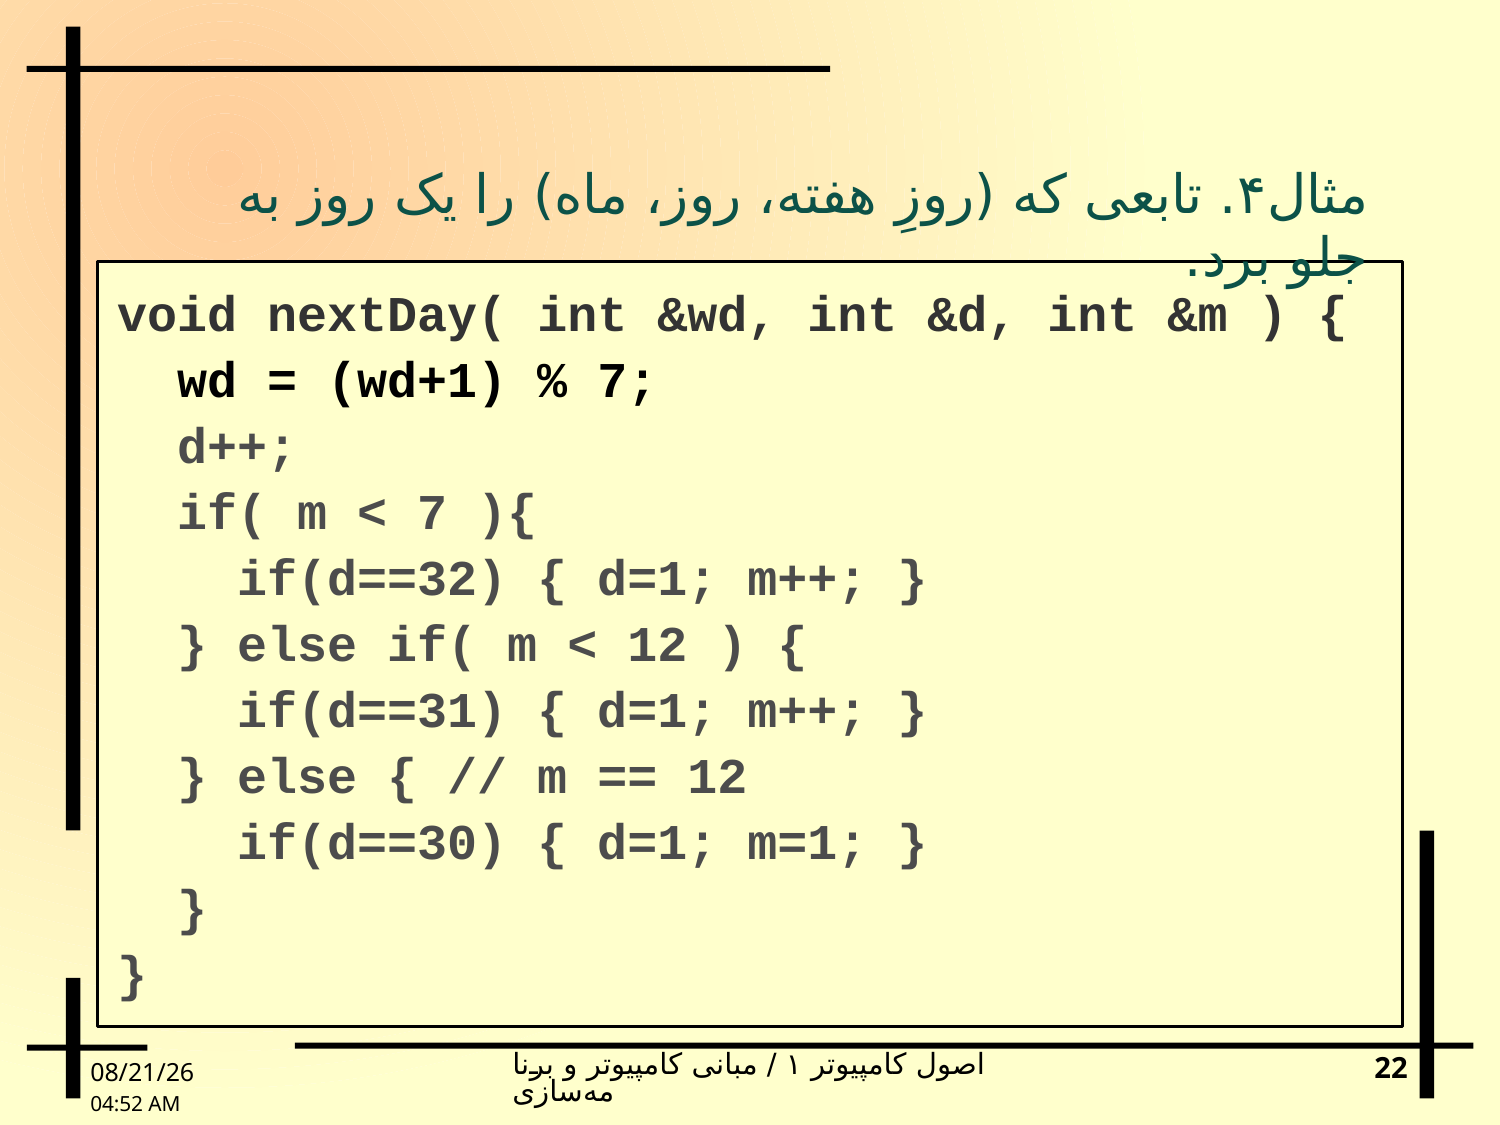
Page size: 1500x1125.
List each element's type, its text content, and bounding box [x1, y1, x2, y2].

list مثال۴. تابعی که (روزِ هفته، روز، ماه) را یک روز به جلو برد. [171, 162, 1421, 261]
list void nextDay( int &wd, int &d, int &m ) { wd = (wd+1) % 7; d++; if( m < 7 ){ if(d==32) { d=1; m++; } } else if( m < 12 ) { if(d==31) { d=1; m++; } } else { // m == 12 if(d==30) { d=1; m=1; } } } [97, 261, 1403, 1027]
